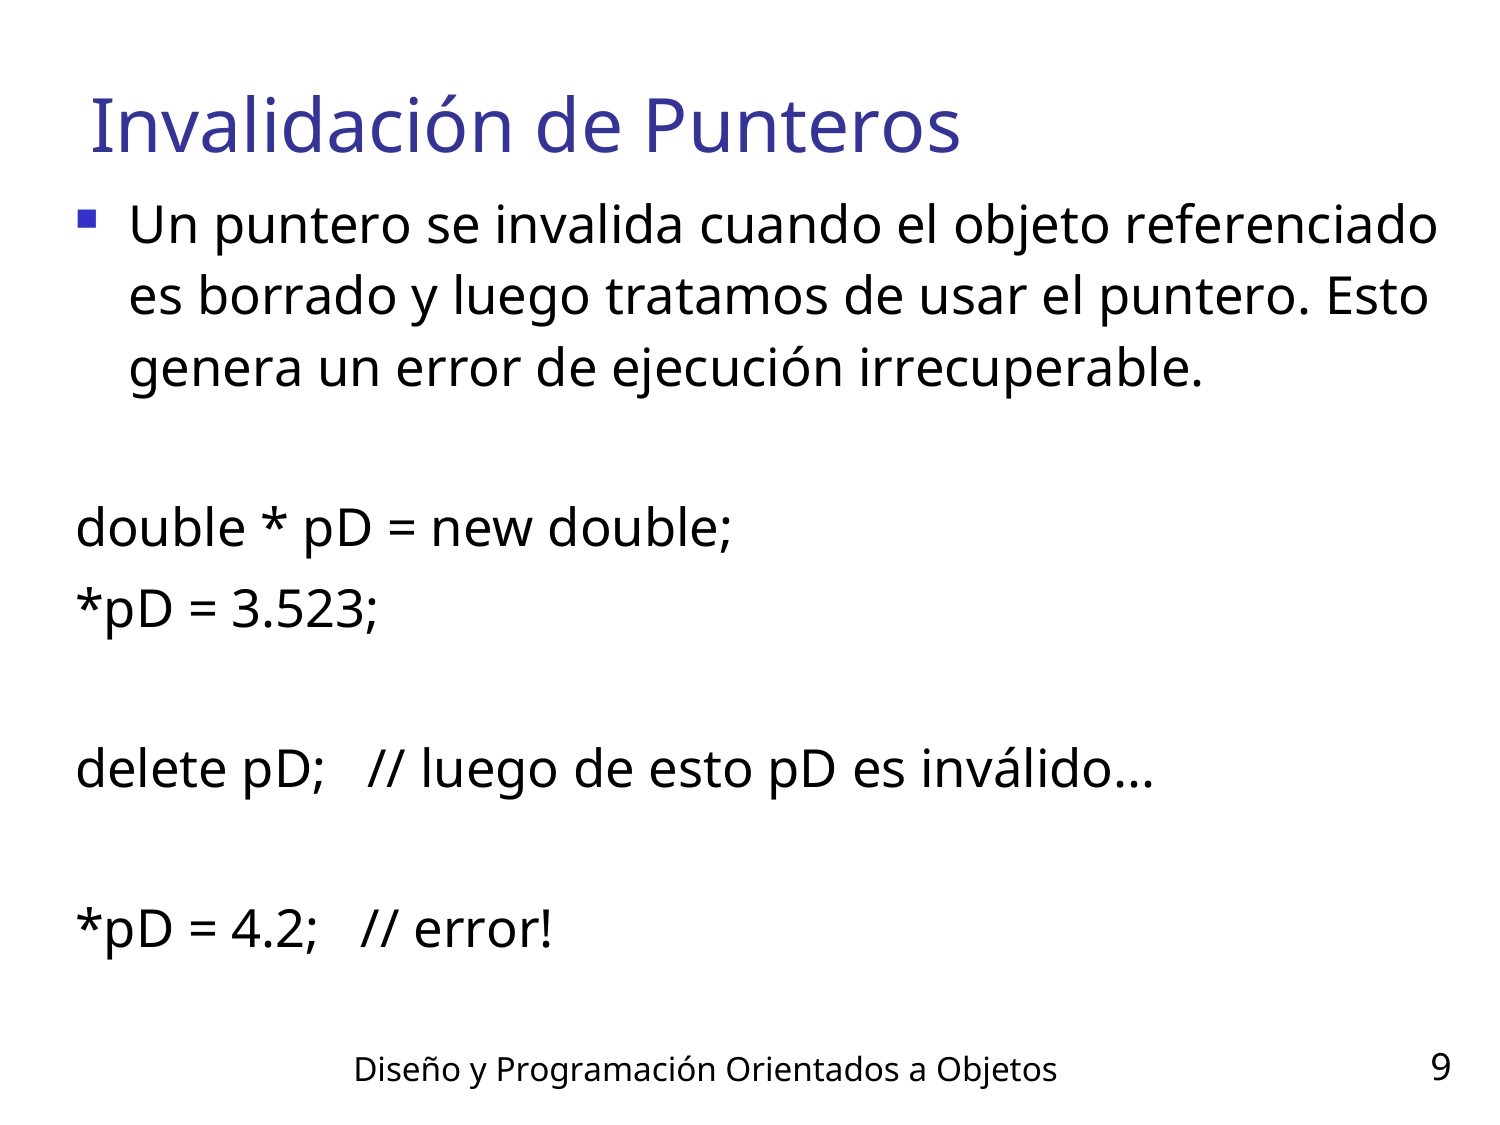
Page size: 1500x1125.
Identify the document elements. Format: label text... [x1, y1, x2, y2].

title Invalidación de Punteros [75, 19, 1466, 182]
list Un puntero se invalida cuando el objeto referenciado es borrado y luego tratamos de usar el puntero. Esto genera un error de ejecución irrecuperable. double * pD = new double; *pD = 3.523; delete pD; // luego de esto pD es inválido... *pD = 4.2; // error! [75, 187, 1462, 1013]
